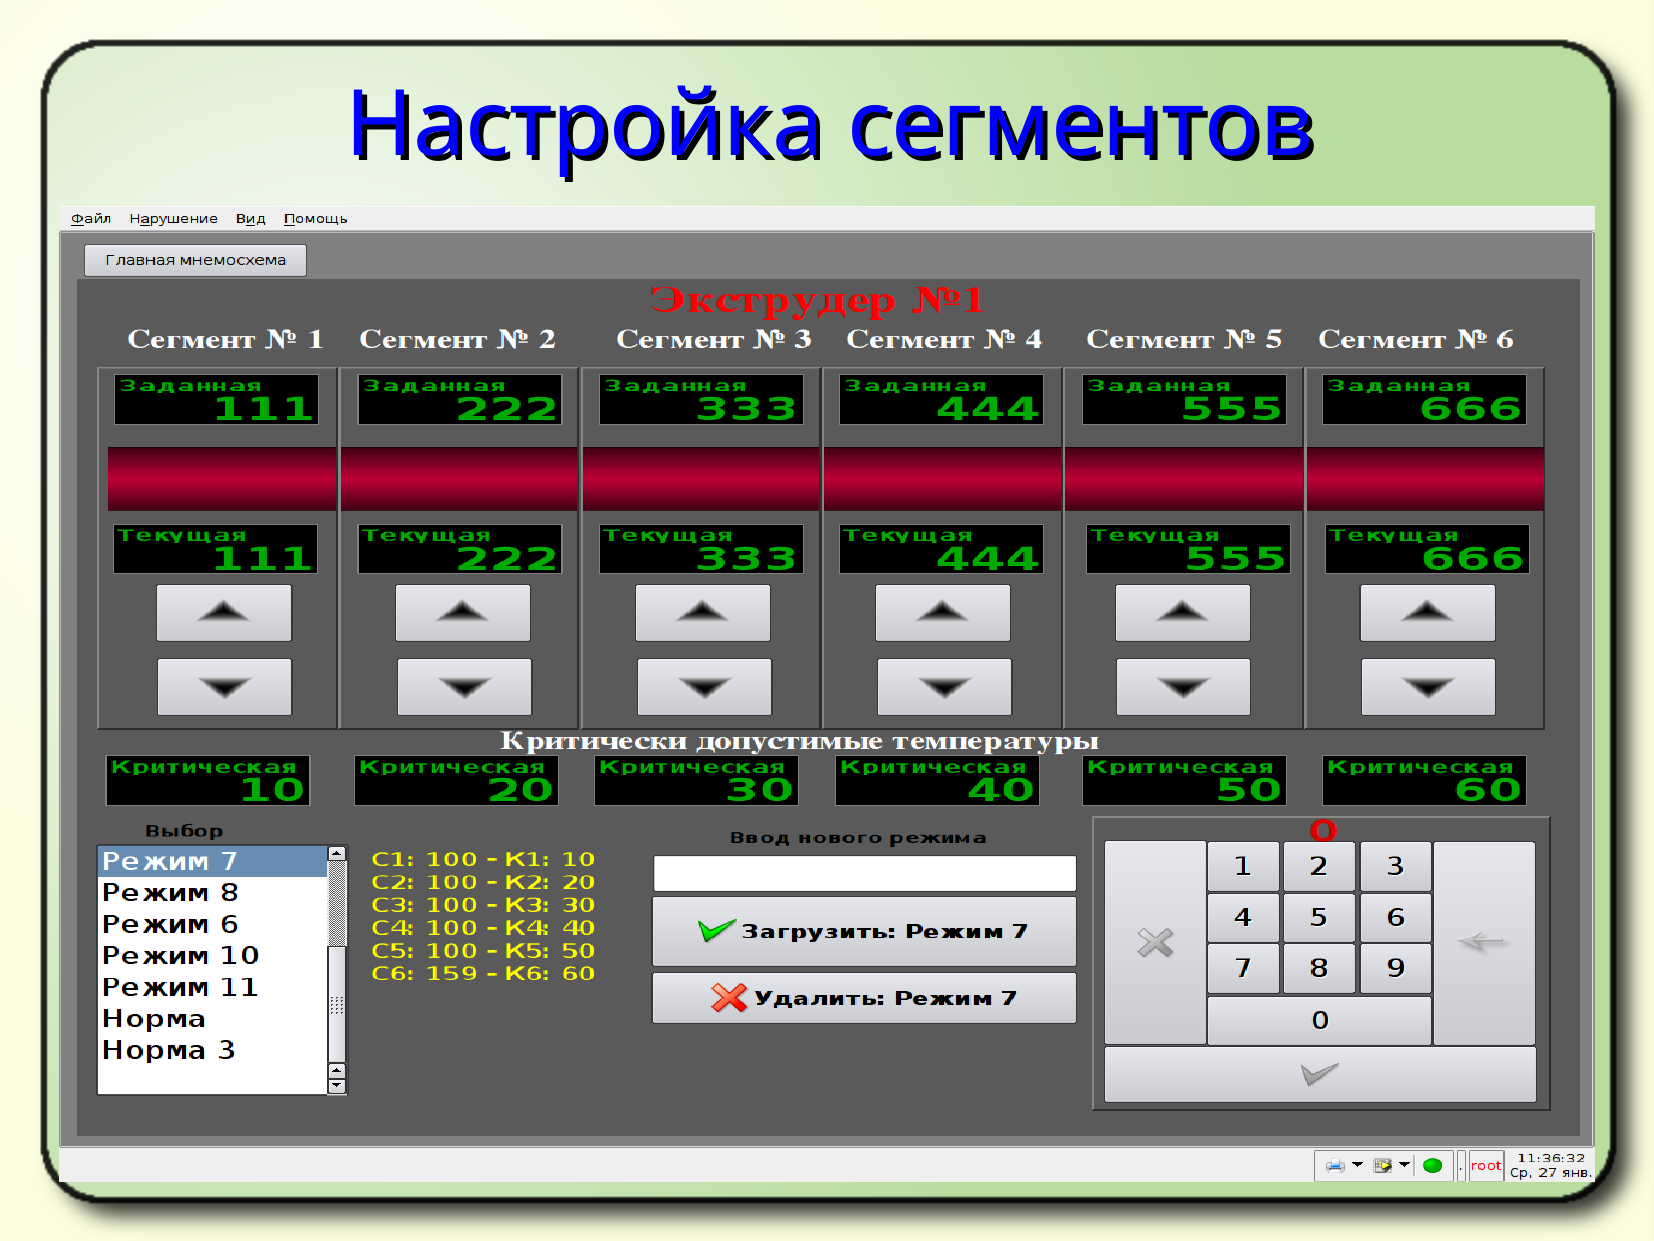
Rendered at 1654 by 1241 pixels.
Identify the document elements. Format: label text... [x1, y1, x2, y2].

title Настройка сегментов [124, 59, 1536, 178]
picture [0, 0, 1654, 1241]
